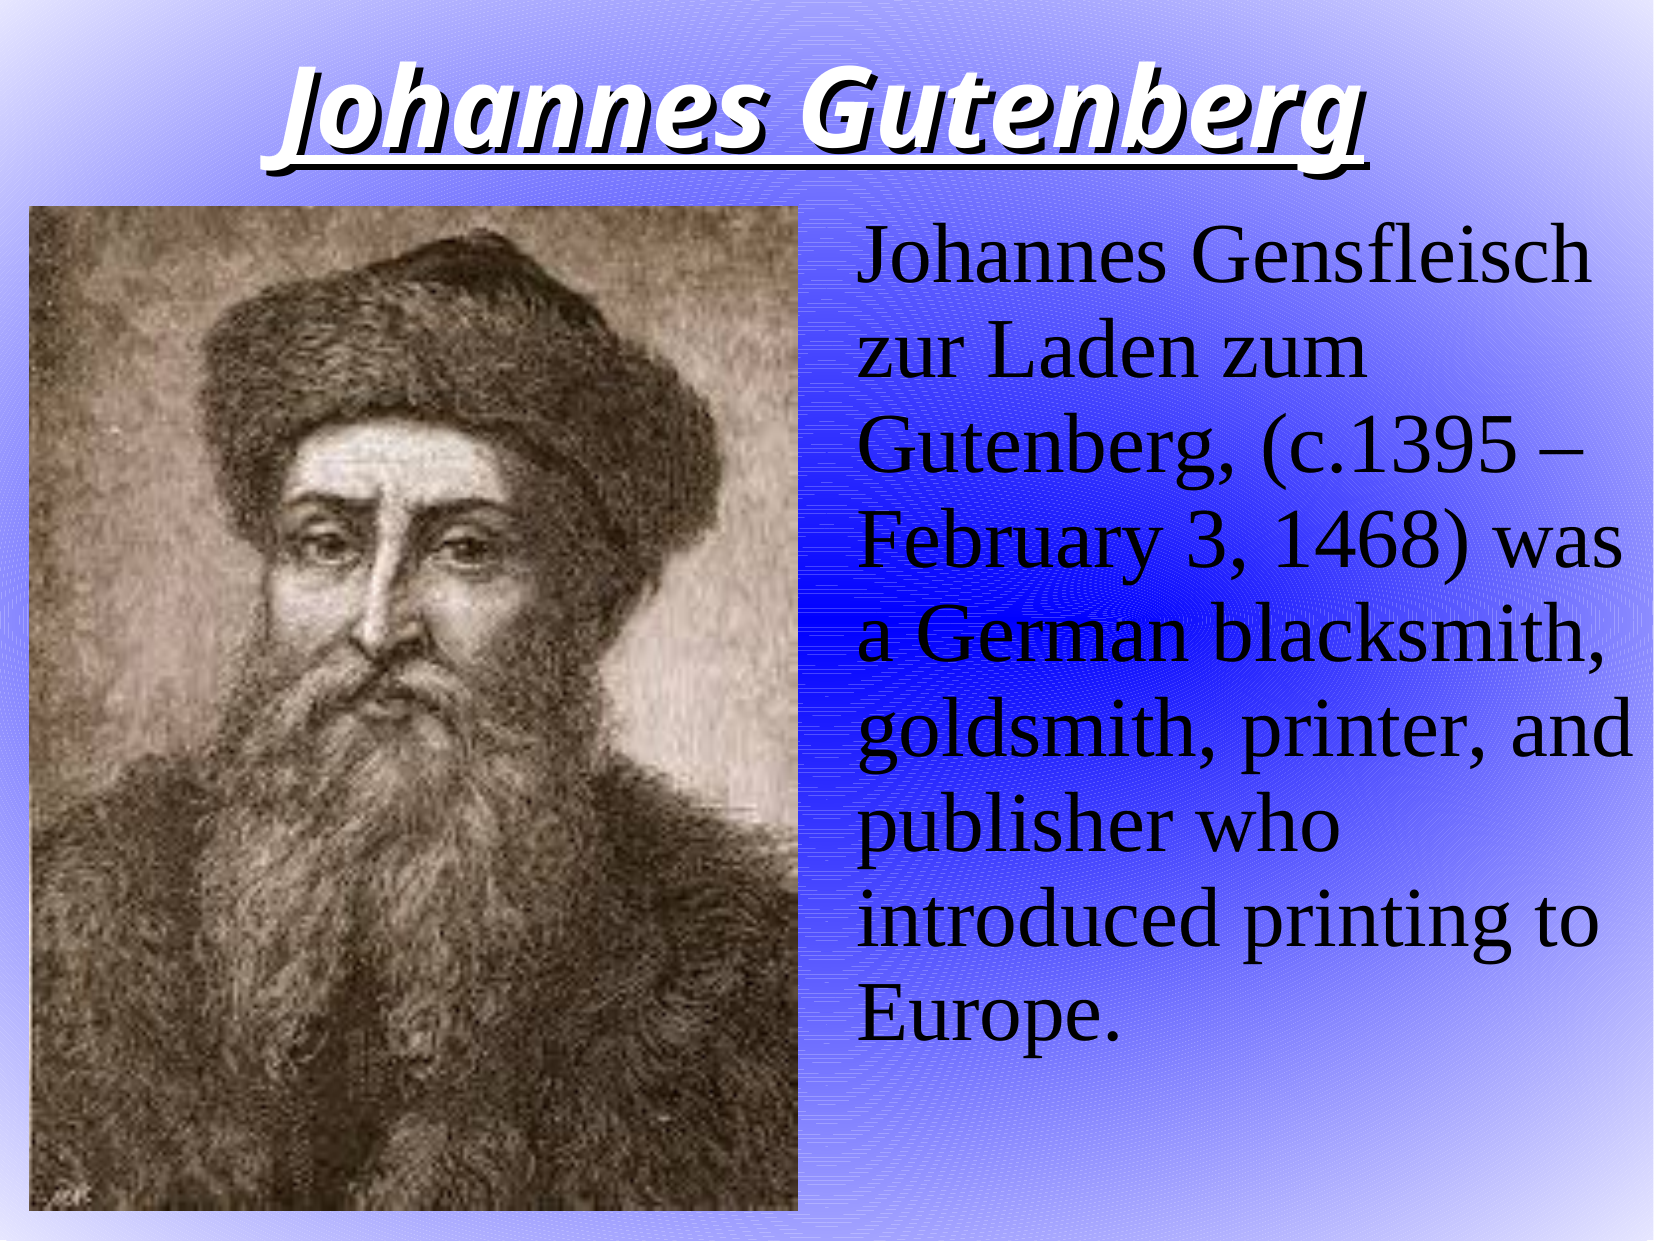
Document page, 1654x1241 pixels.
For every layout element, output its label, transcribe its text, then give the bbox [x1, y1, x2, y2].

list Johannes Gensfleisch zur Laden zum Gutenberg, (c.1395 – February 3, 1468) was a German blacksmith, goldsmith, printer, and publisher who introduced printing to Europe. [856, 206, 1654, 1241]
title Johannes Gutenberg [76, 7, 1565, 200]
picture [29, 206, 798, 1211]
